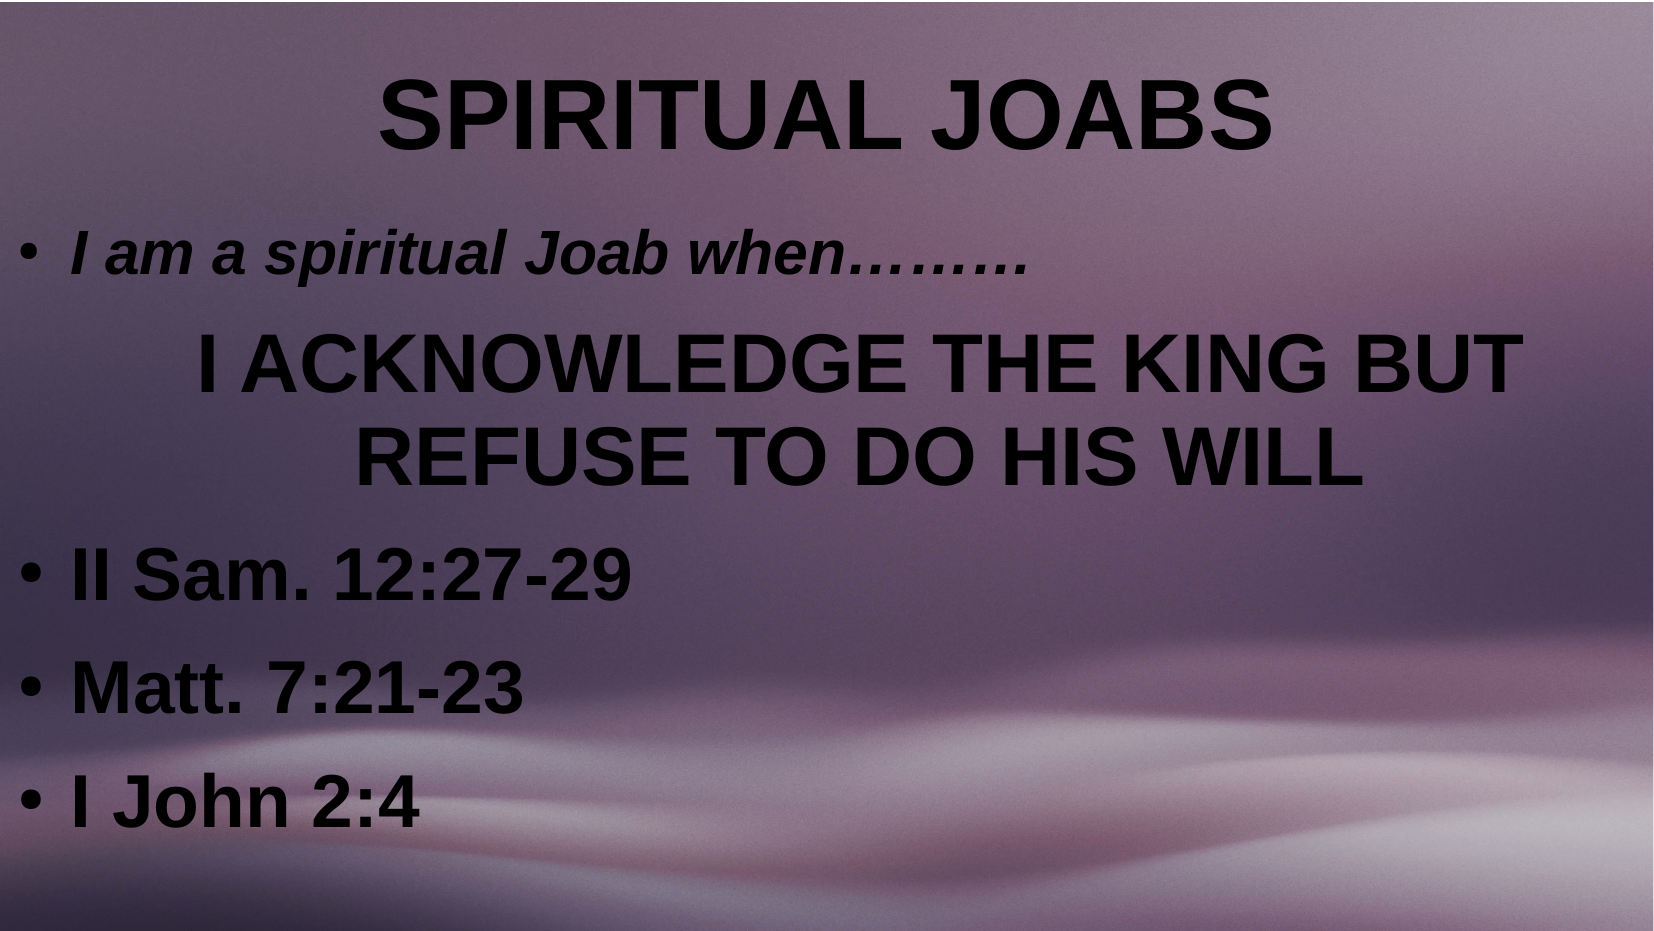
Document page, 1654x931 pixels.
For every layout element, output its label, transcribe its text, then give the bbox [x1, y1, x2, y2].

list I am a spiritual Joab when……… I ACKNOWLEDGE THE KING BUT REFUSE TO DO HIS WILL II Sam. 12:27-29 Matt. 7:21-23 I John 2:4 [0, 217, 1651, 931]
title SPIRITUAL JOABS [82, 37, 1571, 193]
picture [0, 2, 1654, 931]
